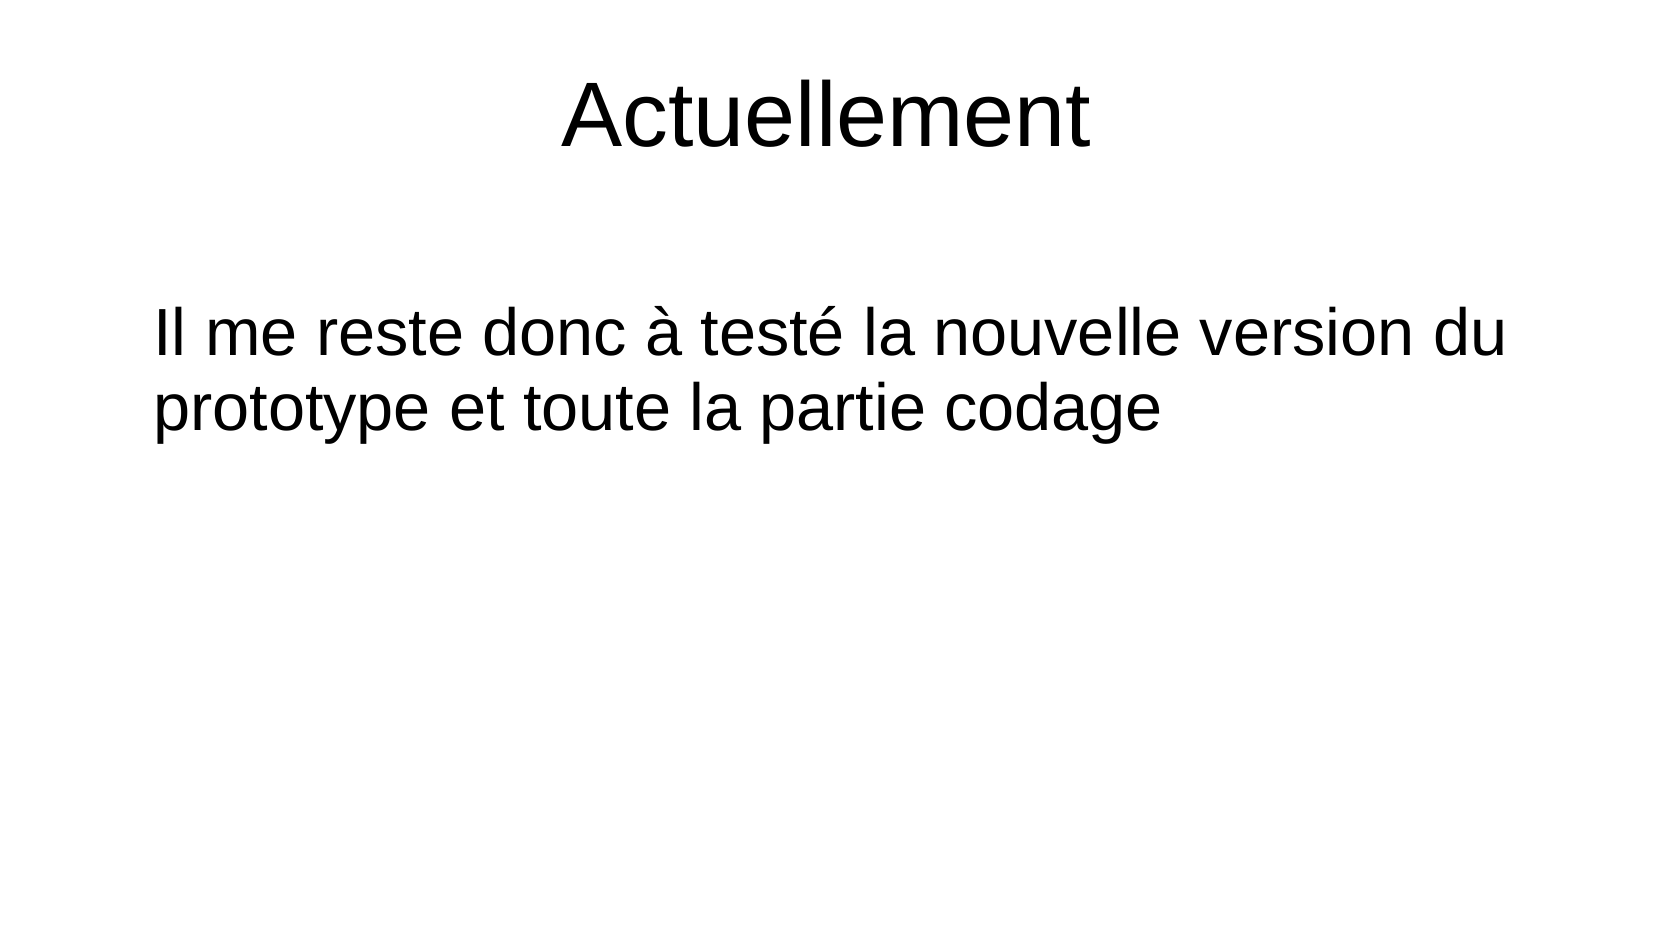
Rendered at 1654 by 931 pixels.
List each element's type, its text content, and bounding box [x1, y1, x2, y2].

title Actuellement [82, 37, 1571, 193]
list Il me reste donc à testé la nouvelle version du prototype et toute la partie codage [82, 295, 1571, 835]
